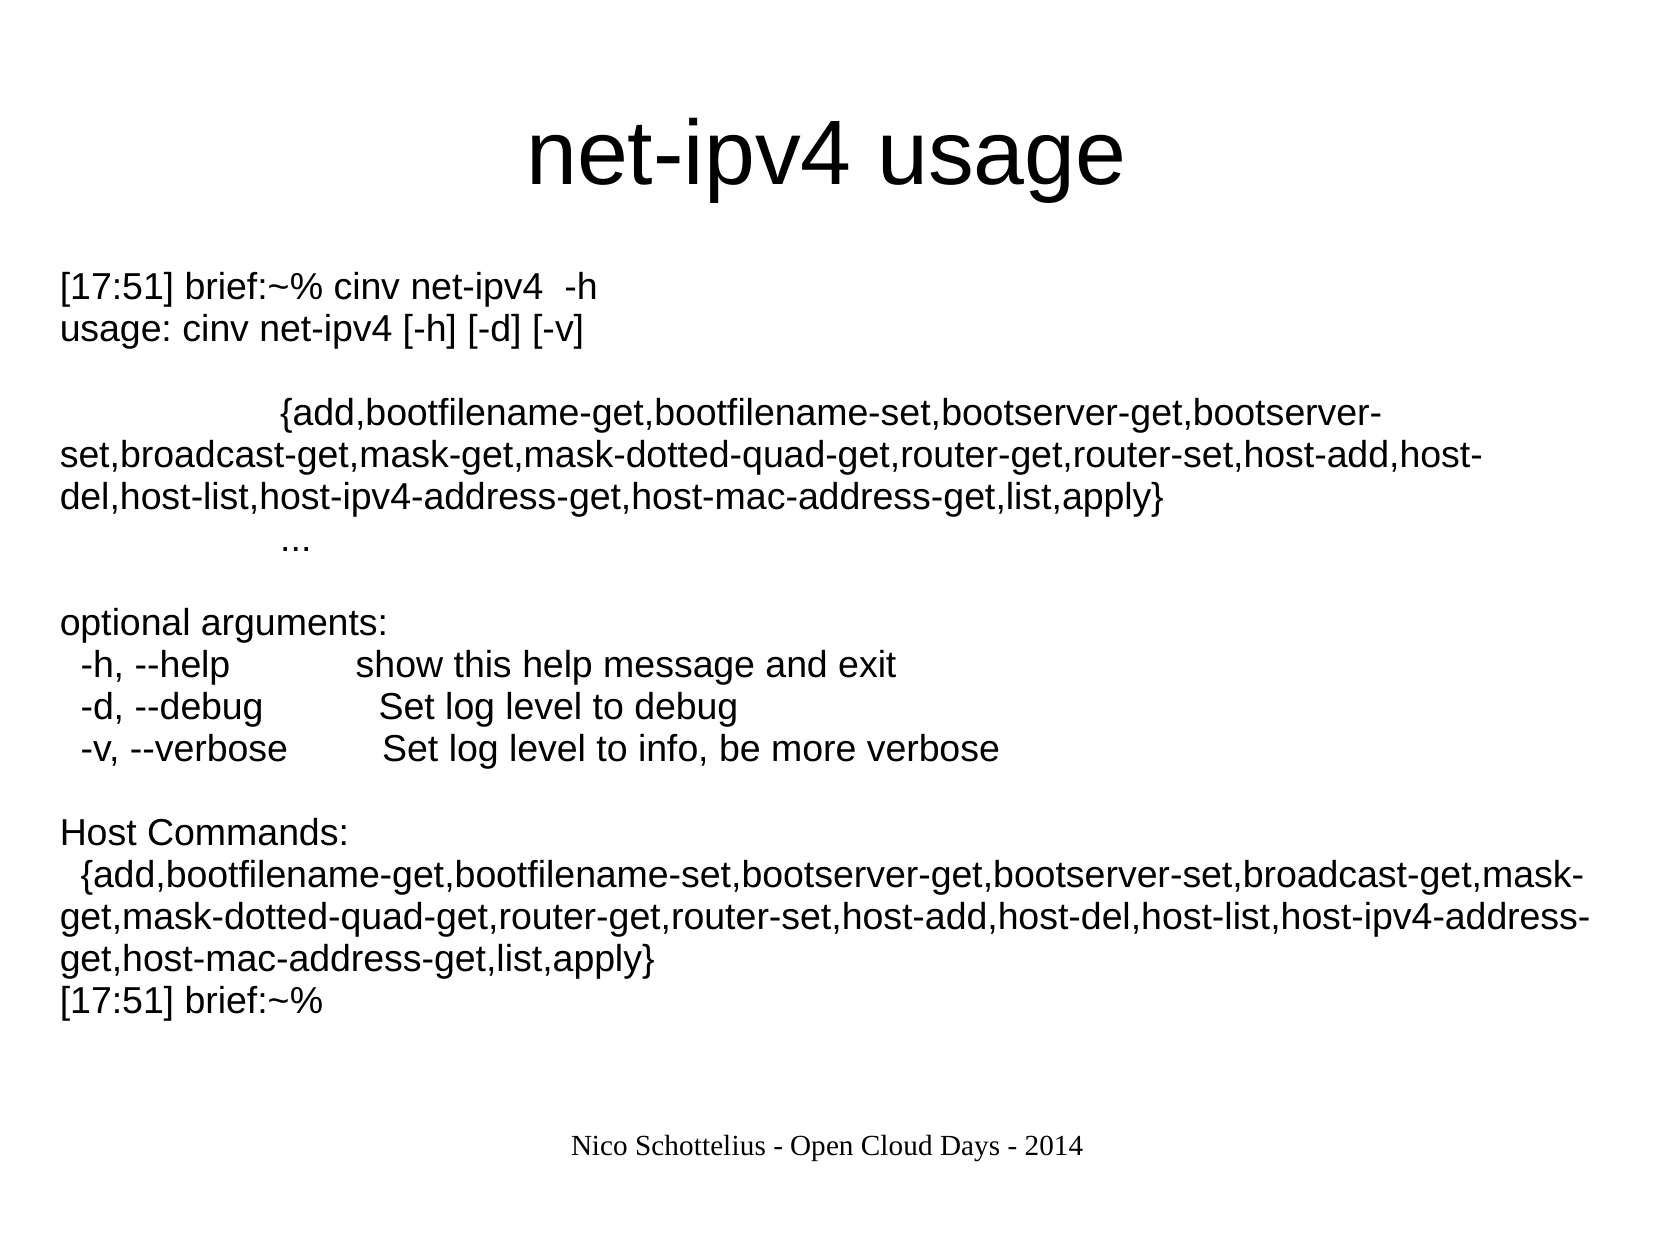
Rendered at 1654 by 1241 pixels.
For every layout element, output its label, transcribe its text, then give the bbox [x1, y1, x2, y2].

title net-ipv4 usage [82, 49, 1571, 257]
text_box [17:51] brief:~% cinv net-ipv4 -h usage: cinv net-ipv4 [-h] [-d] [-v] {add,bootfilename-get,bootfilename-set,bootserver-get,bootserver-set,broadcast-get,mask-get,mask-dotted-quad-get,router-get,router-set,host-add,host-del,host-list,host-ipv4-address-get,host-mac-address-get,list,apply} ... optional arguments: -h, --help show this help message and exit -d, --debug Set log level to debug -v, --verbose Set log level to info, be more verbose Host Commands: {add,bootfilename-get,bootfilename-set,bootserver-get,bootserver-set,broadcast-get,mask-get,mask-dotted-quad-get,router-get,router-set,host-add,host-del,host-list,host-ipv4-address-get,host-mac-address-get,list,apply} [17:51] brief:~% [44, 258, 1631, 1241]
